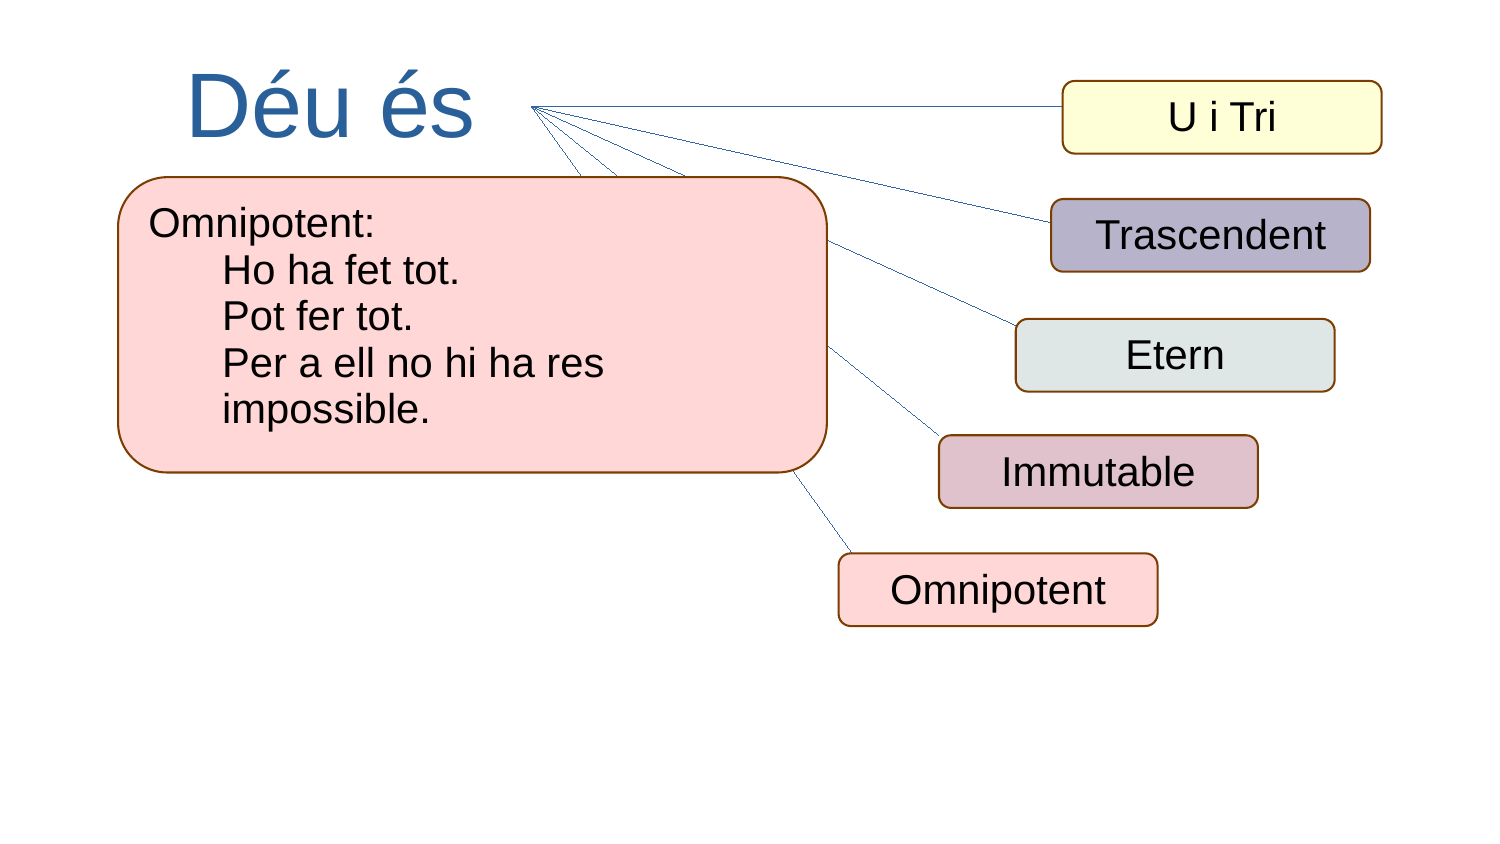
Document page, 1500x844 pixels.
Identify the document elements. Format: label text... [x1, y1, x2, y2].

text_box U i Tri [1062, 80, 1382, 154]
text_box Omnipotent [838, 553, 1158, 627]
text_box Etern [1015, 318, 1335, 392]
title Déu és [64, 35, 597, 177]
text_box Immutable [938, 435, 1258, 508]
text_box Omnipotent: Ho ha fet tot. Pot fer tot. Per a ell no hi ha res impossible. [118, 177, 827, 473]
text_box Trascendent [1051, 199, 1371, 272]
